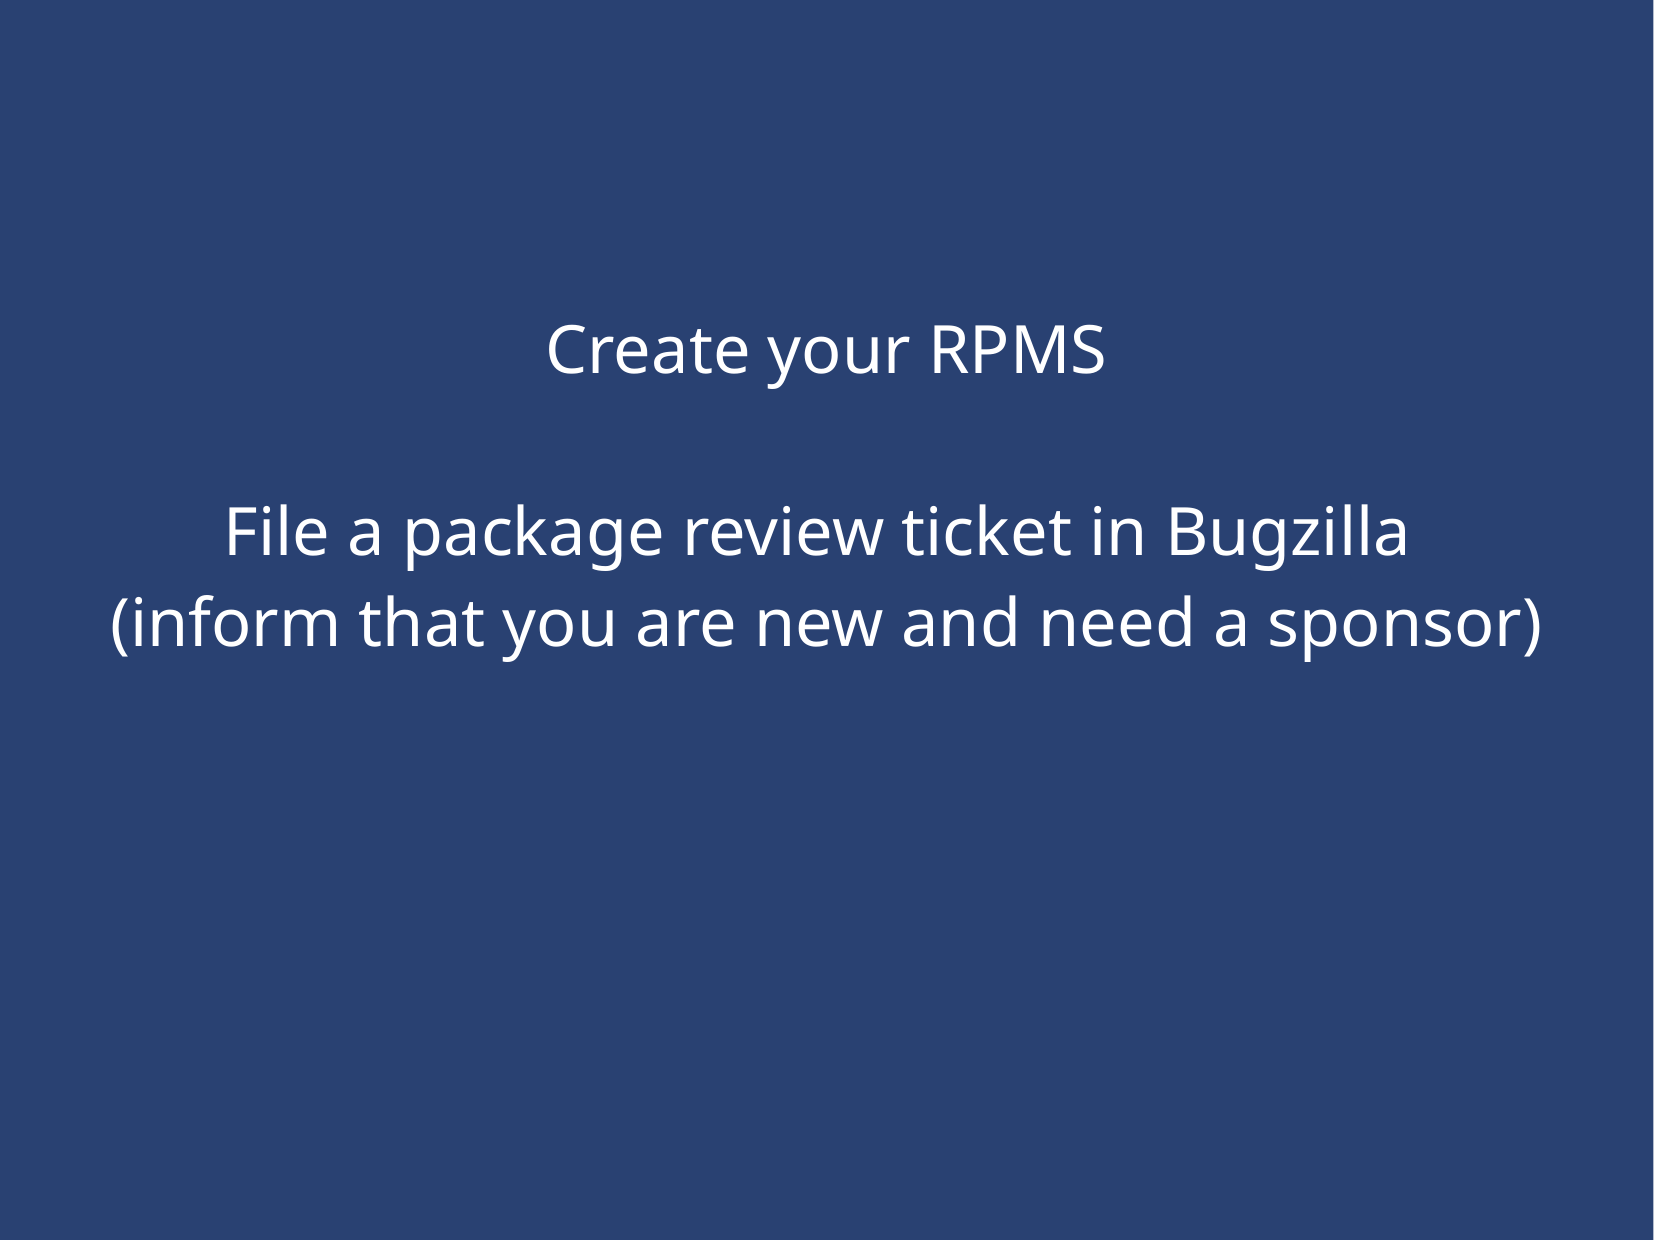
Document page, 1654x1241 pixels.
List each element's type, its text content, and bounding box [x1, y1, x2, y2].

subtitle Create your RPMS File a package review ticket in Bugzilla (inform that you are new and need a sponsor) [82, 49, 1571, 1109]
